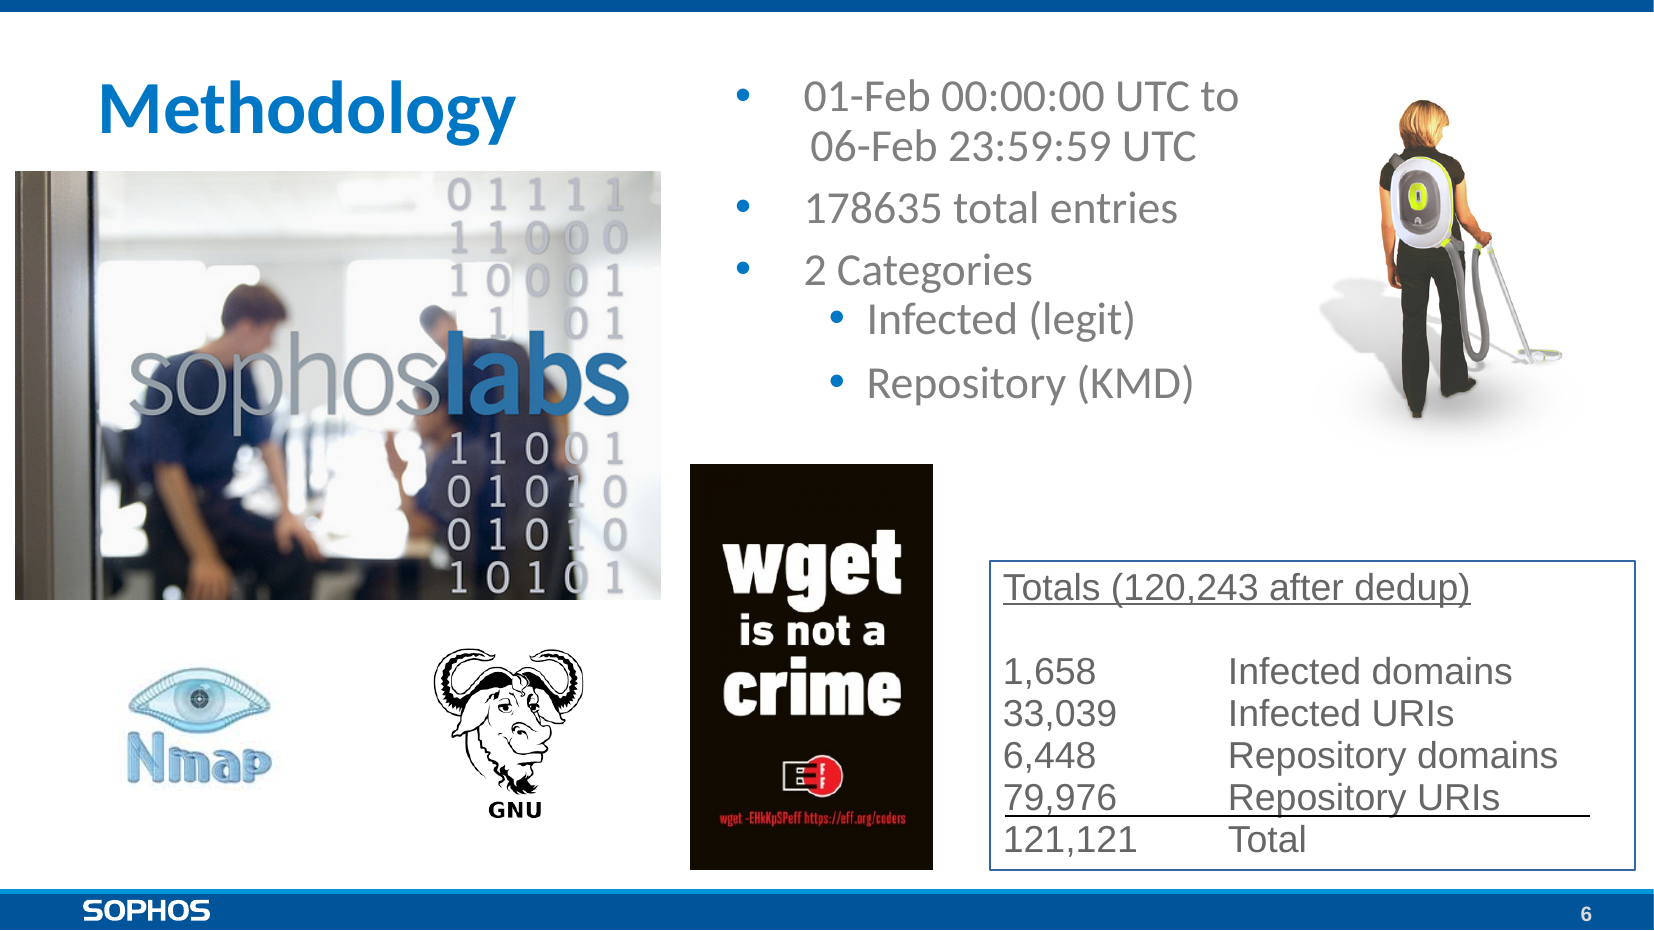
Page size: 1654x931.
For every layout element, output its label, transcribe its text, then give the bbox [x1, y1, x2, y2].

picture [414, 644, 601, 827]
picture [15, 171, 661, 601]
picture [1277, 59, 1606, 458]
list 01-Feb 00:00:00 UTC to 06-Feb 23:59:59 UTC 178635 total entries 2 Categories Infected (legit) Repository (KMD) [720, 64, 1336, 496]
picture [690, 464, 933, 871]
text_box Totals (120,243 after dedup) 1,658 Infected domains 33,039 Infected URIs 6,448 Repository domains 79,976 Repository URIs 121,121 Total [990, 561, 1636, 871]
picture [98, 659, 301, 792]
title Methodology [82, 37, 1571, 170]
